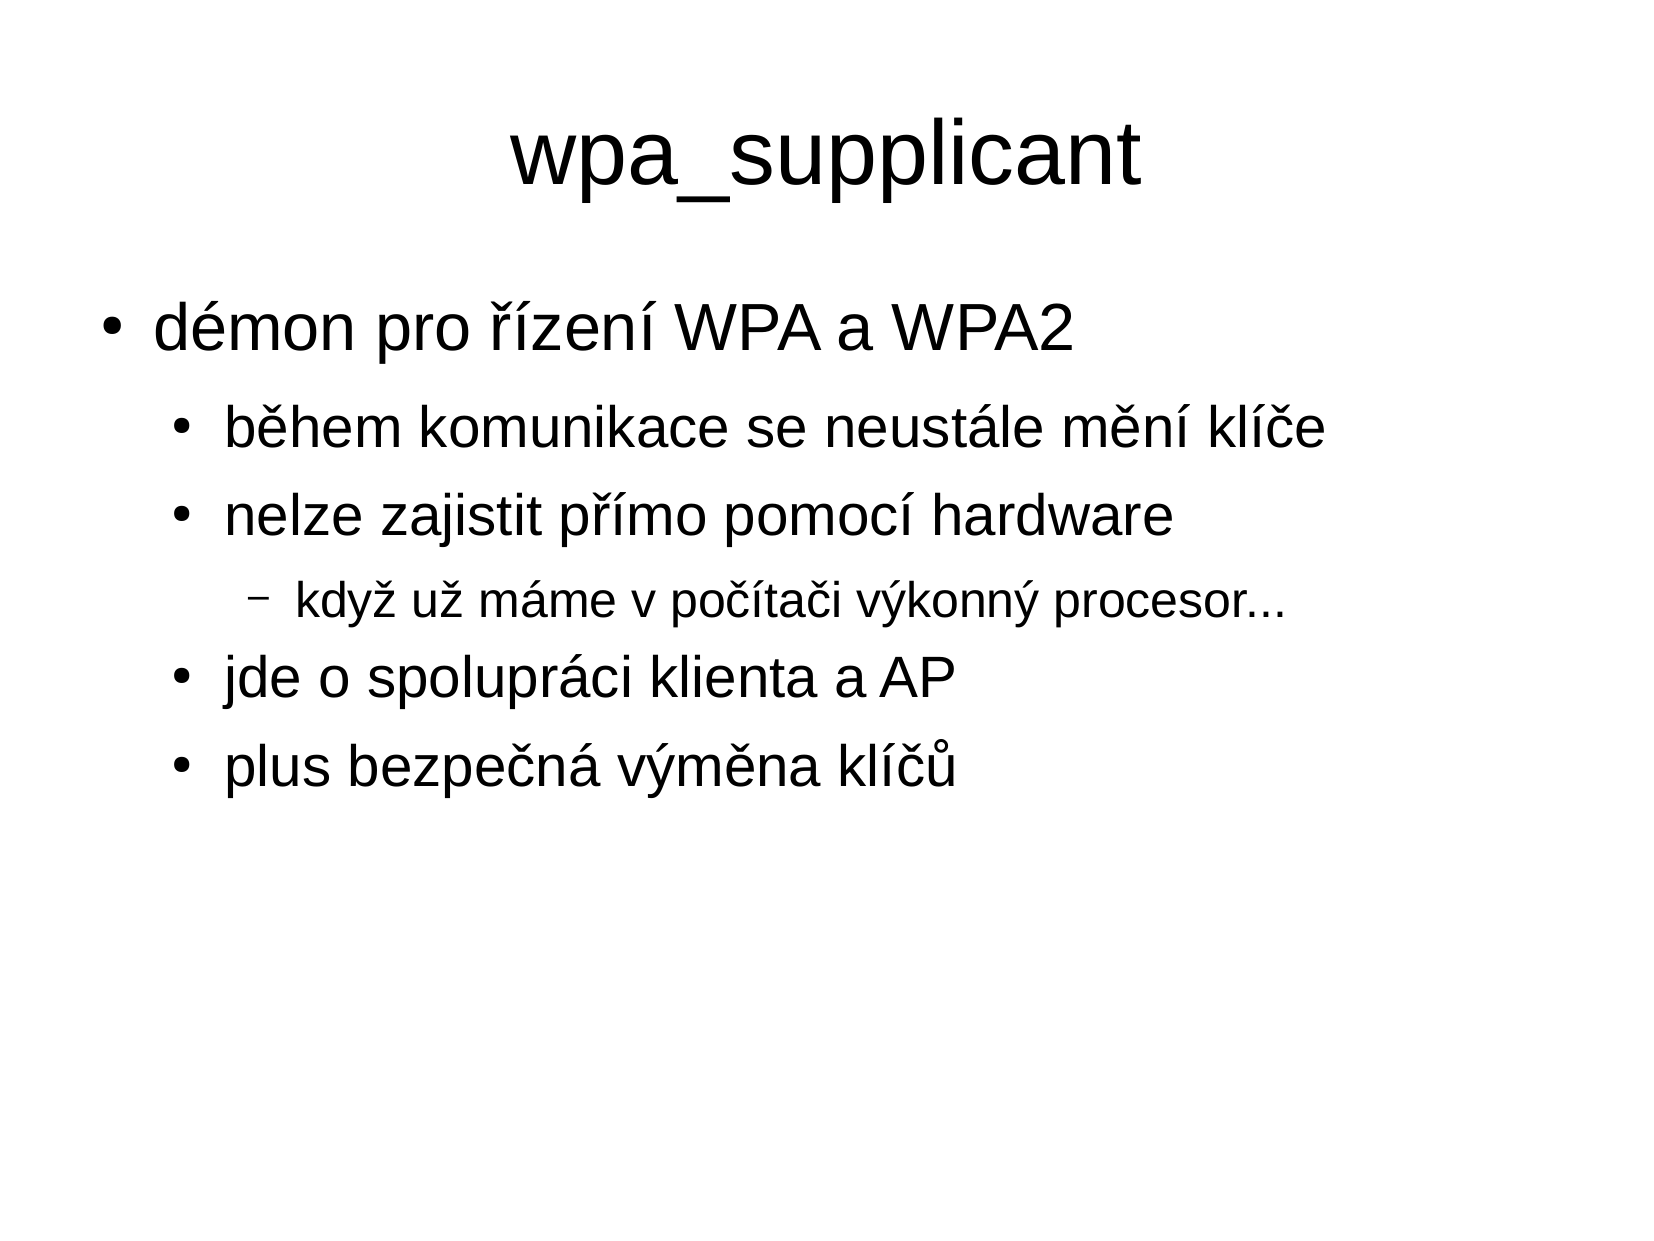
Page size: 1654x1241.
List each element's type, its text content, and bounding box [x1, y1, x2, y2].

title wpa_supplicant [82, 49, 1571, 257]
list démon pro řízení WPA a WPA2 během komunikace se neustále mění klíče nelze zajistit přímo pomocí hardware když už máme v počítači výkonný procesor... jde o spolupráci klienta a AP plus bezpečná výměna klíčů [82, 290, 1571, 1109]
